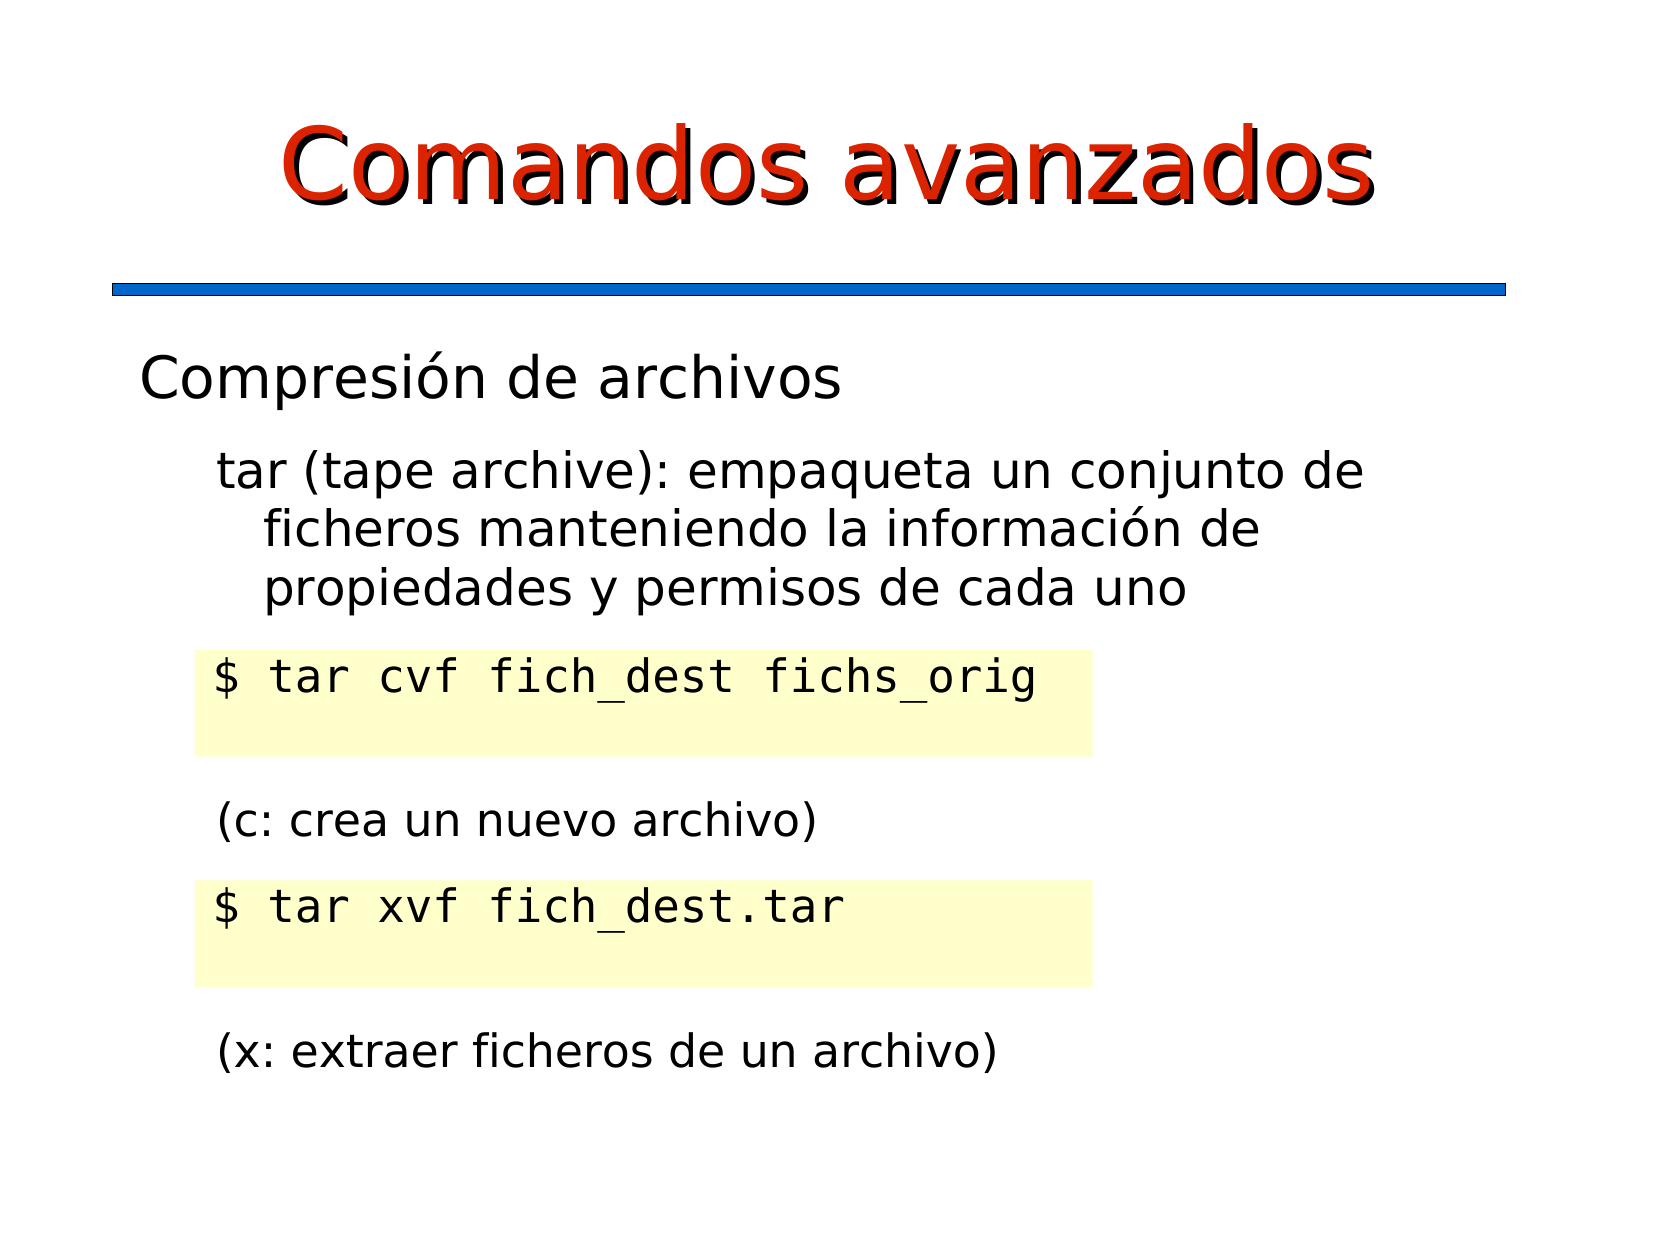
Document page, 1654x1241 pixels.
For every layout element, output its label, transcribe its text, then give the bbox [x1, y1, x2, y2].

text_box $ tar cvf fich_dest fichs_orig [194, 650, 1093, 757]
list Compresión de archivos tar (tape archive): empaqueta un conjunto de ficheros manteniendo la información de propiedades y permisos de cada uno (c: crea un nuevo archivo) (x: extraer ficheros de un archivo) [121, 344, 1534, 1127]
text_box $ tar xvf fich_dest.tar [194, 880, 1093, 987]
title Comandos avanzados [121, 61, 1534, 269]
